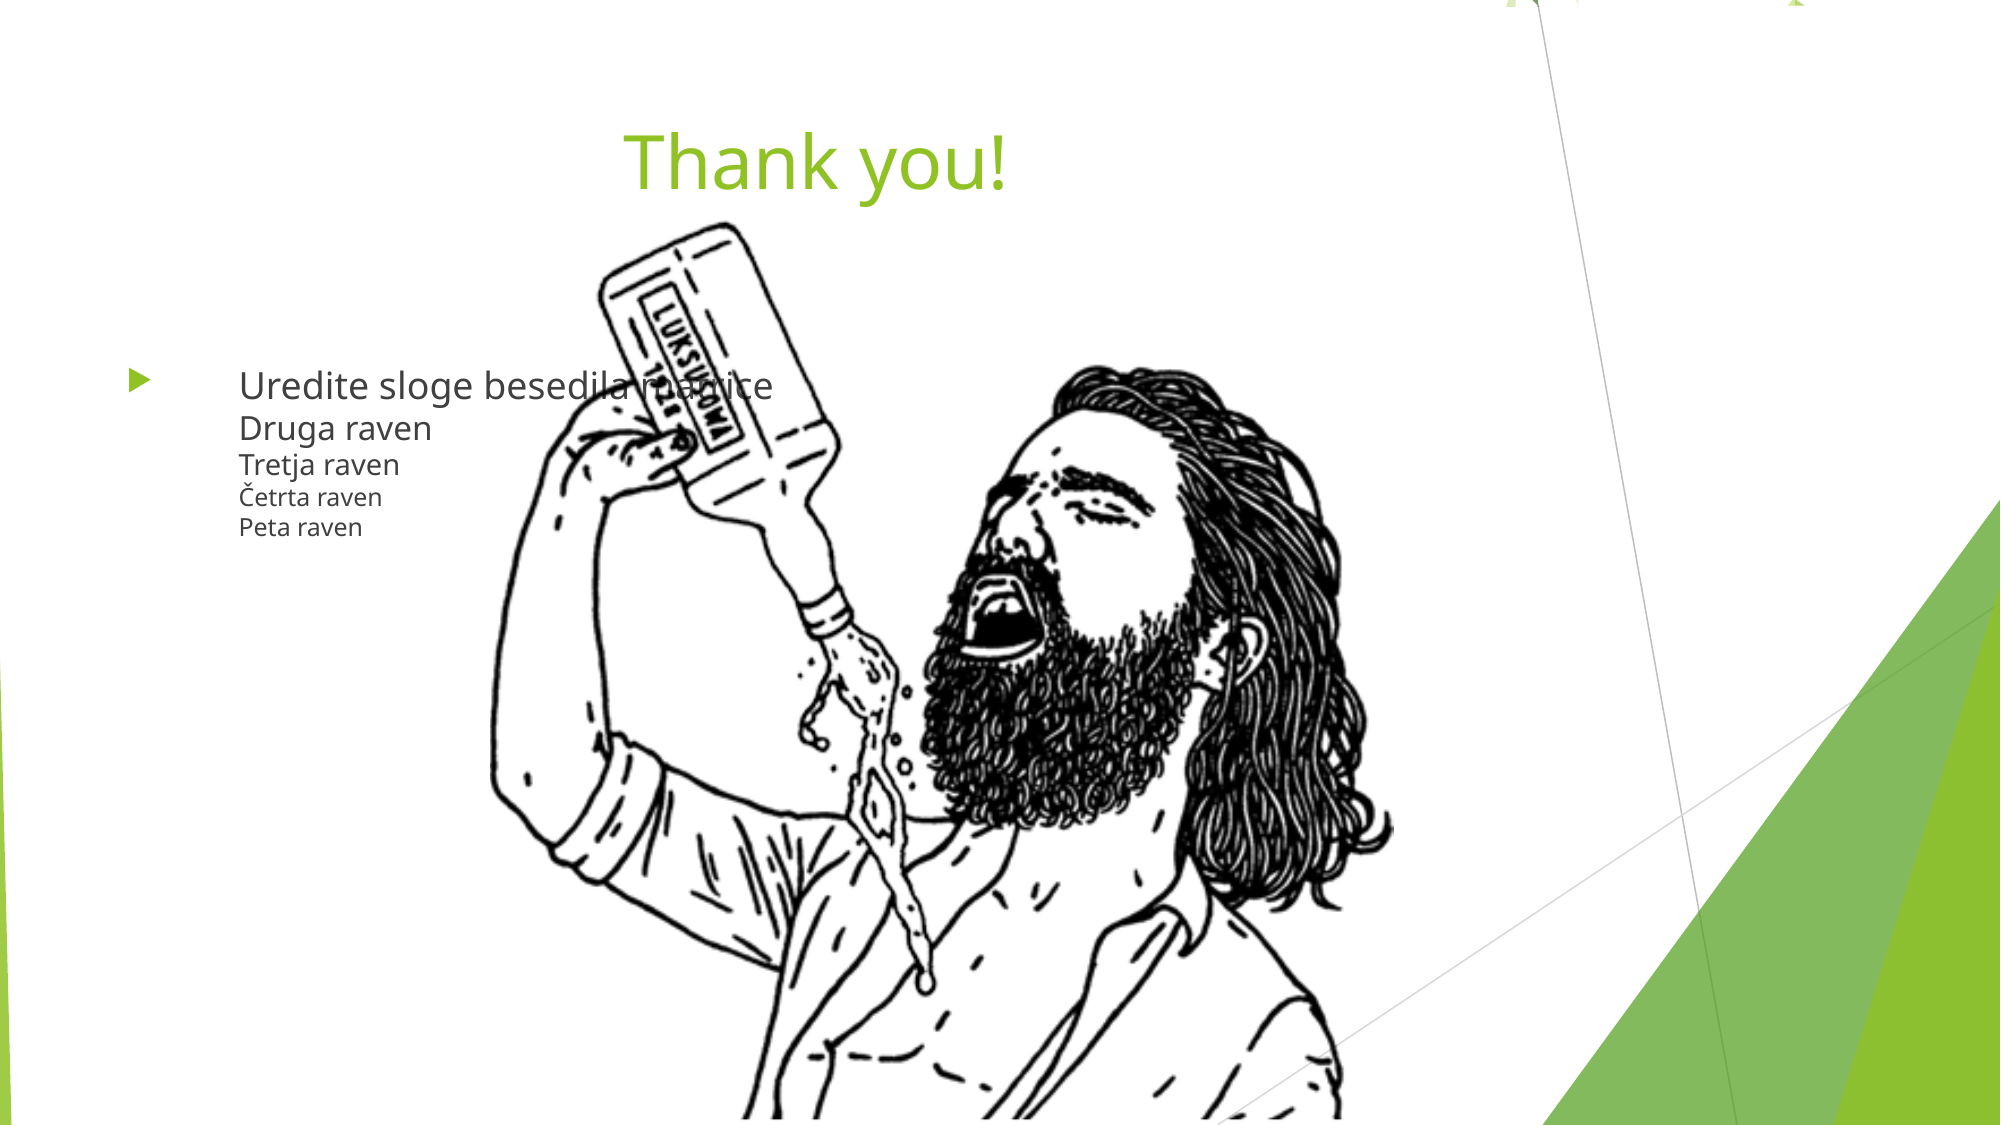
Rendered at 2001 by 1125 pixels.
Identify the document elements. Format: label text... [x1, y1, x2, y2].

title Thank you! [111, 99, 1522, 317]
picture [490, 121, 1394, 1125]
